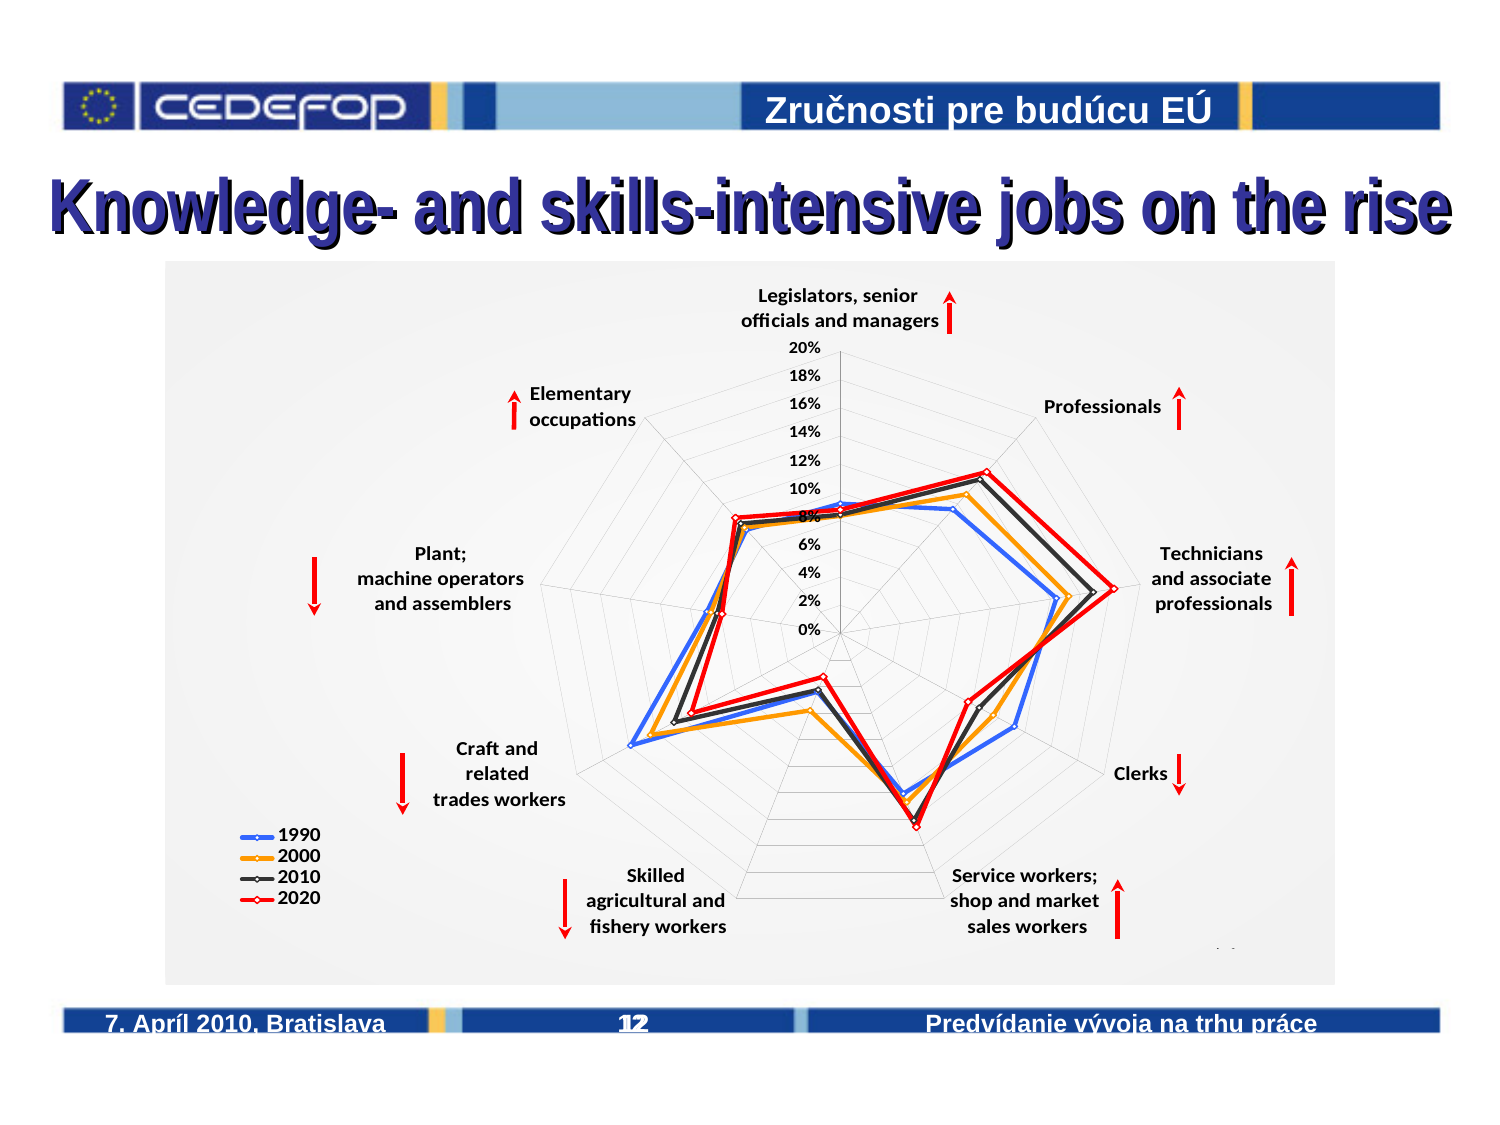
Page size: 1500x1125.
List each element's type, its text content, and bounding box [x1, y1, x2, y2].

text_box Knowledge- and skills-intensive jobs on the rise [0, 148, 1500, 255]
picture [0, 255, 1500, 1125]
picture [0, 0, 1500, 148]
